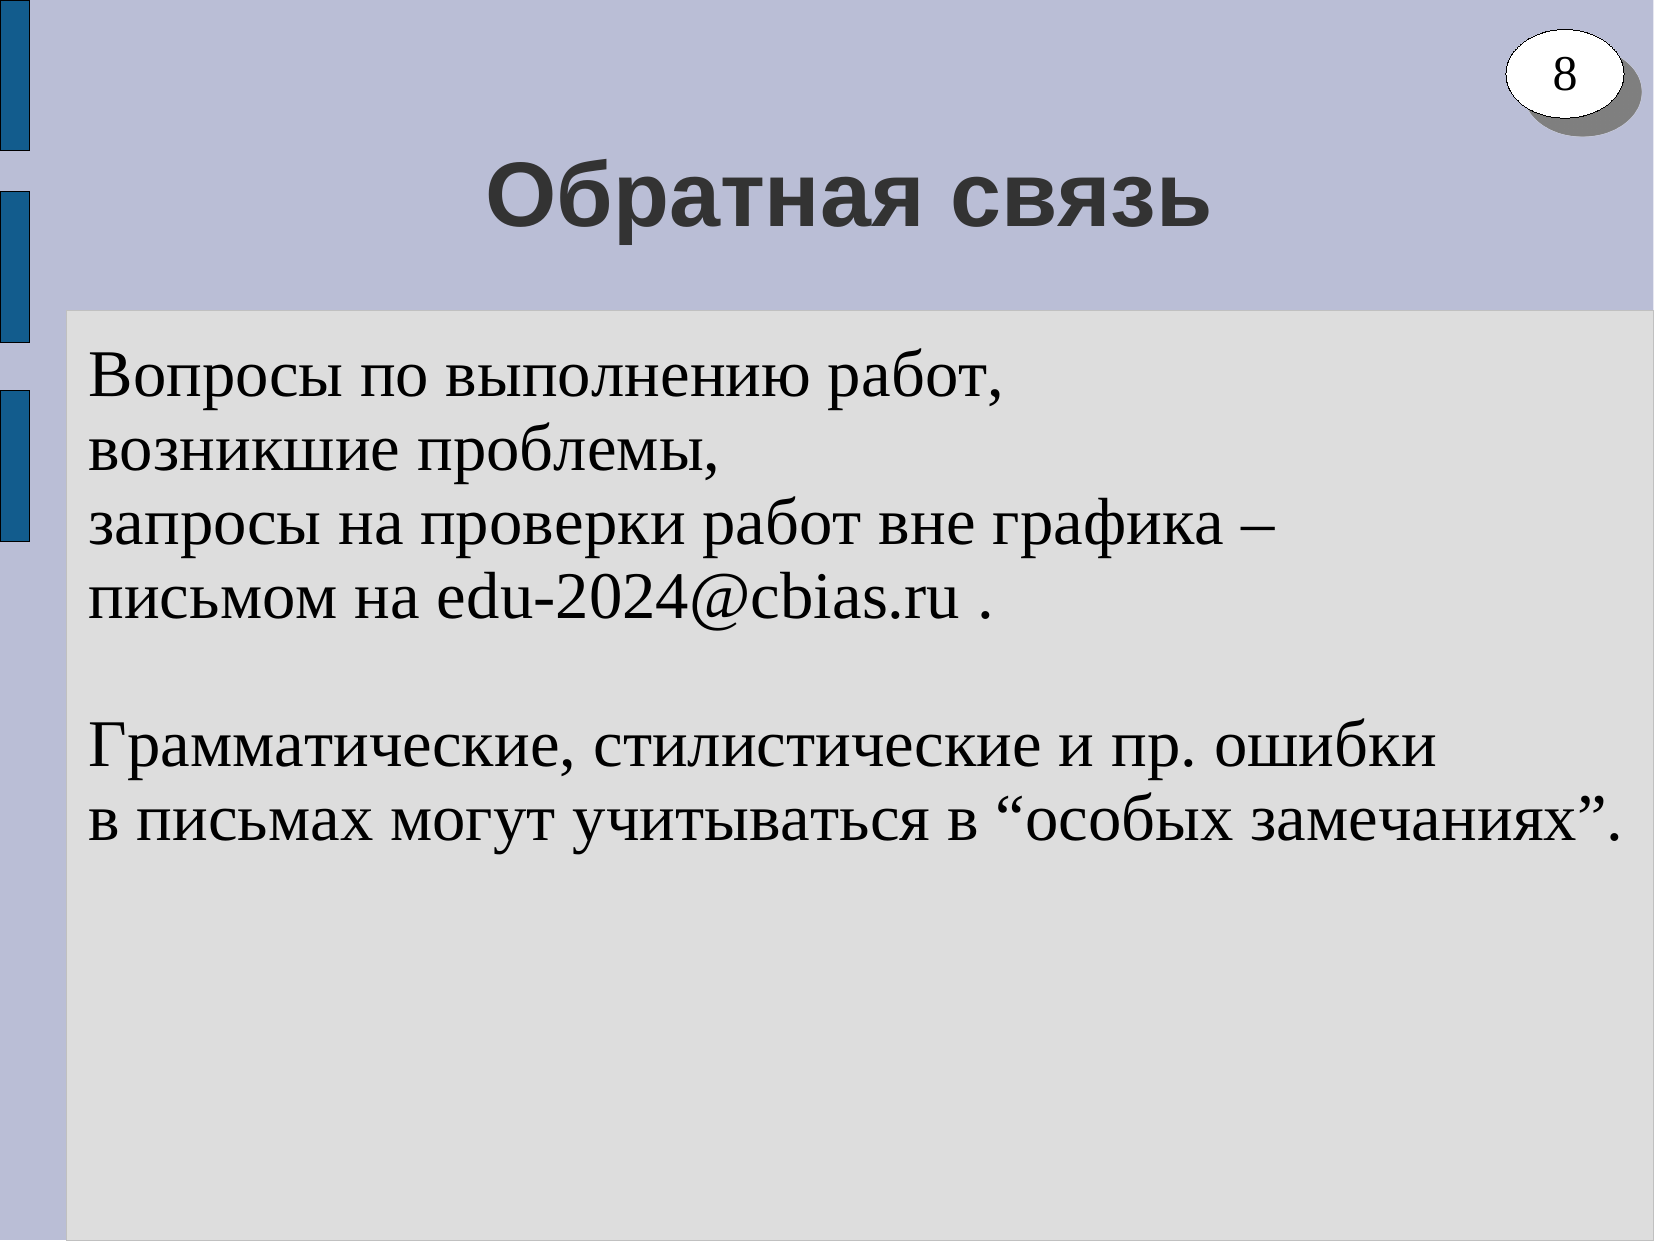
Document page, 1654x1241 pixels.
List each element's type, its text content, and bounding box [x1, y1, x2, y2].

text_box 8 [1505, 29, 1625, 119]
text_box Вопросы по выполнению работ, возникшие проблемы, запросы на проверки работ вне графика – письмом на edu-2024@cbias.ru . Грамматические, стилистические и пр. ошибки в письмах могут учитываться в “особых замечаниях”. [88, 336, 1626, 1211]
title Обратная связь [121, 91, 1534, 299]
